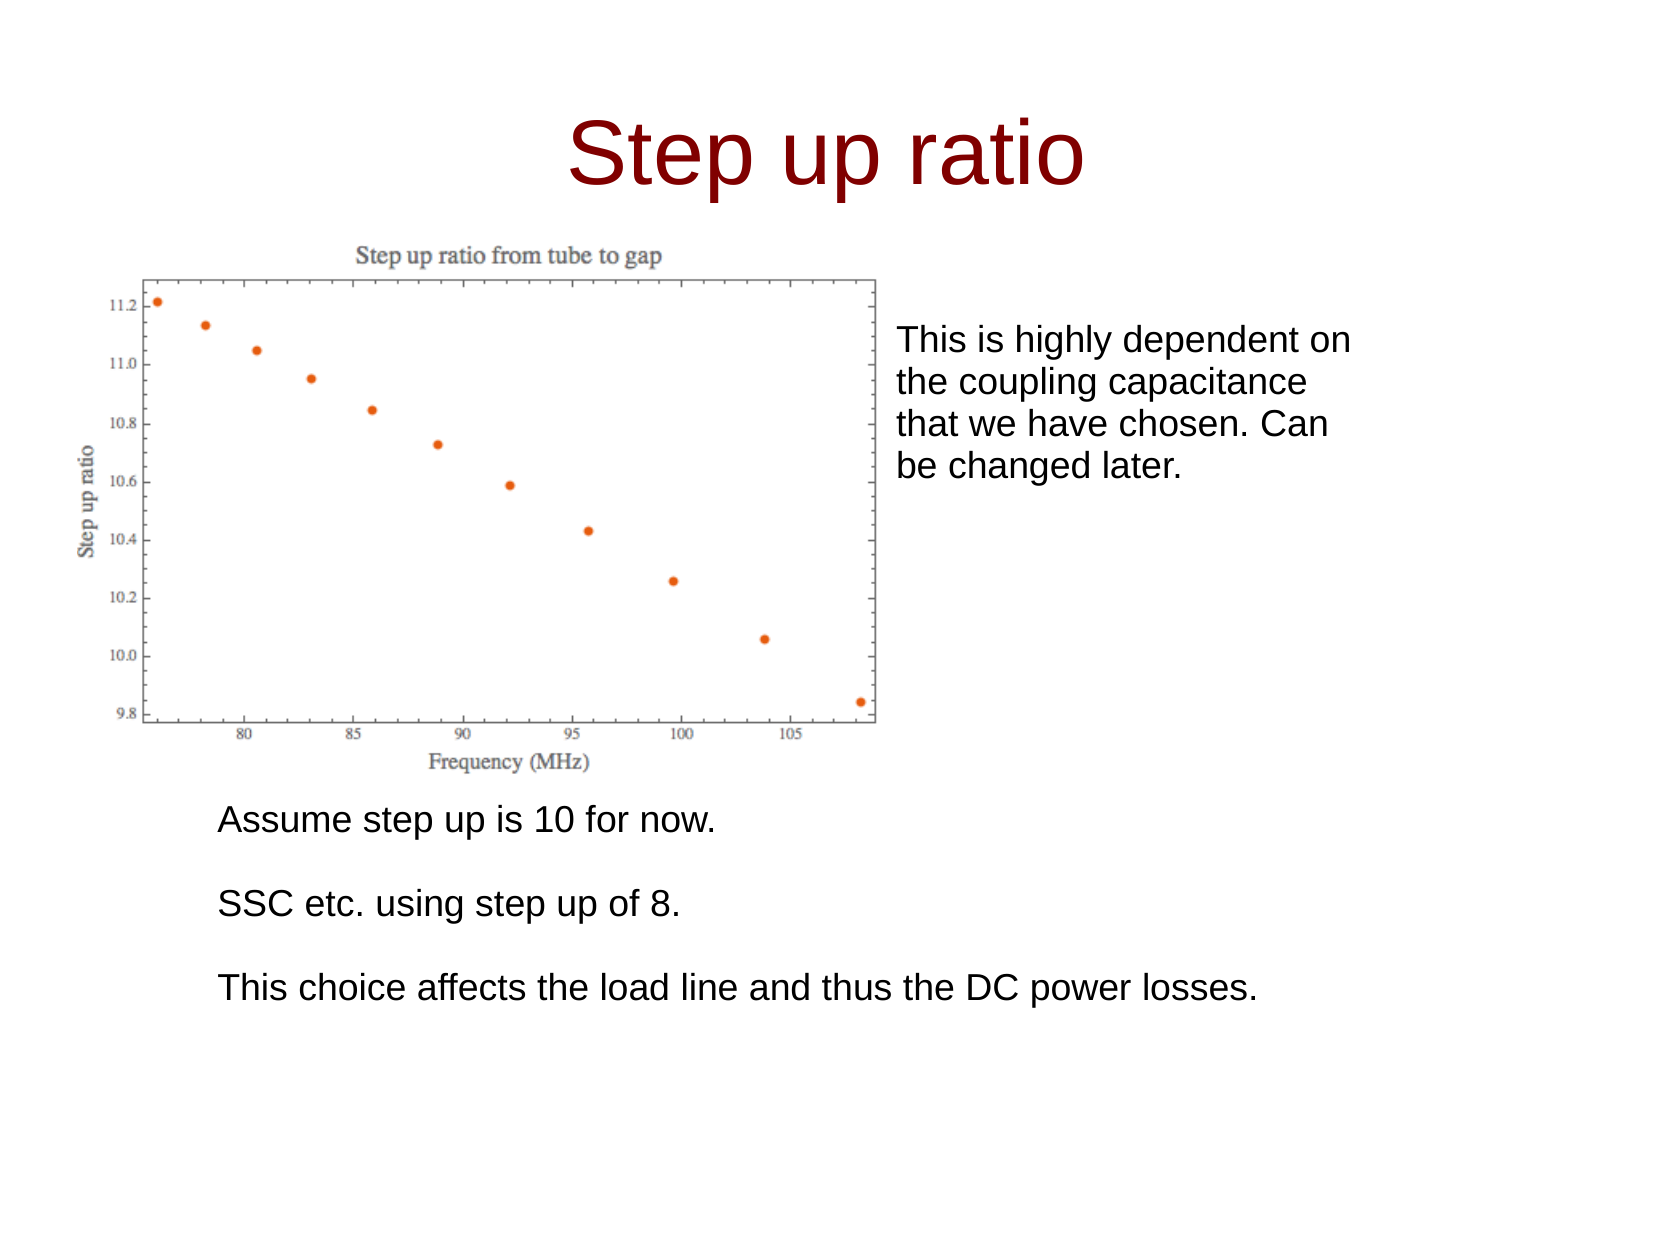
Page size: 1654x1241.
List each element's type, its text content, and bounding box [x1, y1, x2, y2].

title Step up ratio [82, 49, 1571, 257]
text_box Assume step up is 10 for now. SSC etc. using step up of 8. This choice affects the load line and thus the DC power losses. [202, 791, 1384, 1014]
picture [77, 245, 878, 777]
text_box This is highly dependent on the coupling capacitance that we have chosen. Can be changed later. [881, 311, 1396, 493]
